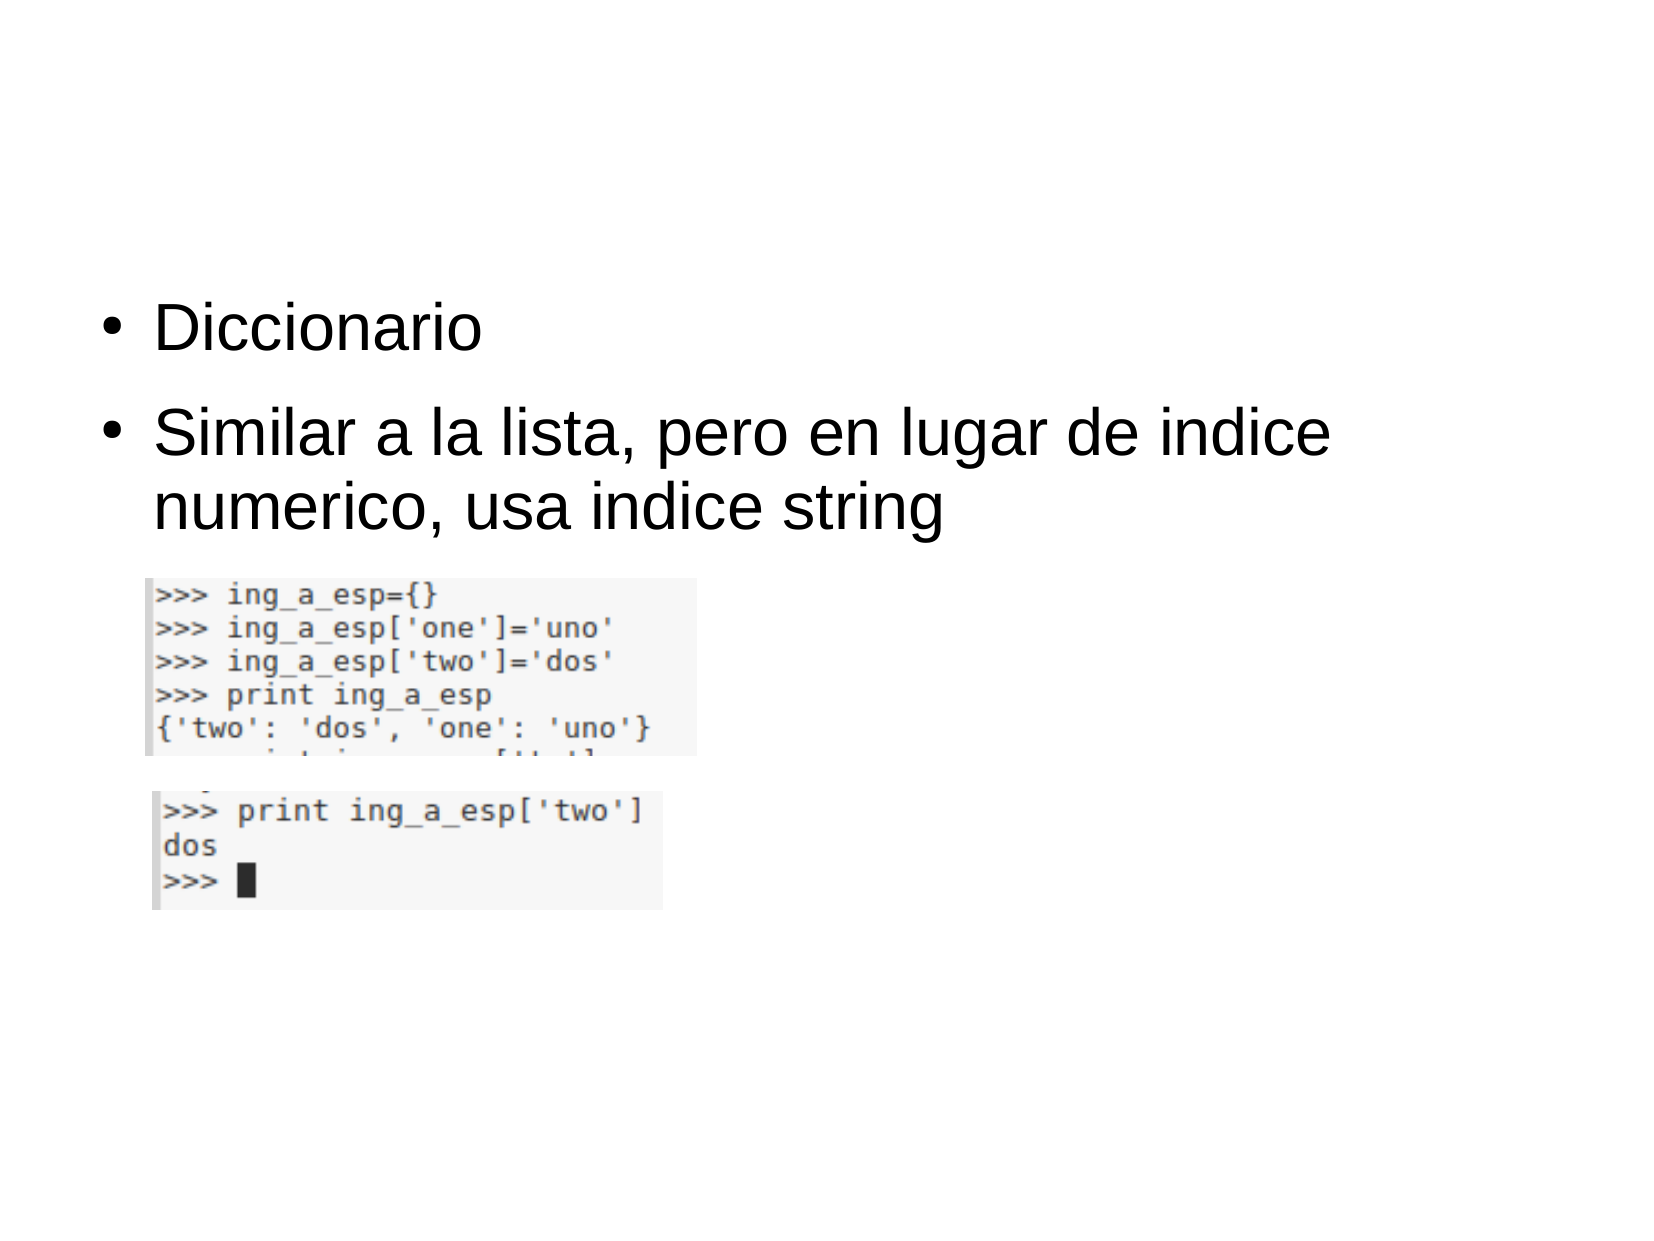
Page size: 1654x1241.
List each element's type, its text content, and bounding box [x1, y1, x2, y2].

picture [152, 791, 663, 910]
list Diccionario Similar a la lista, pero en lugar de indice numerico, usa indice string [82, 290, 1571, 556]
picture [145, 578, 697, 756]
